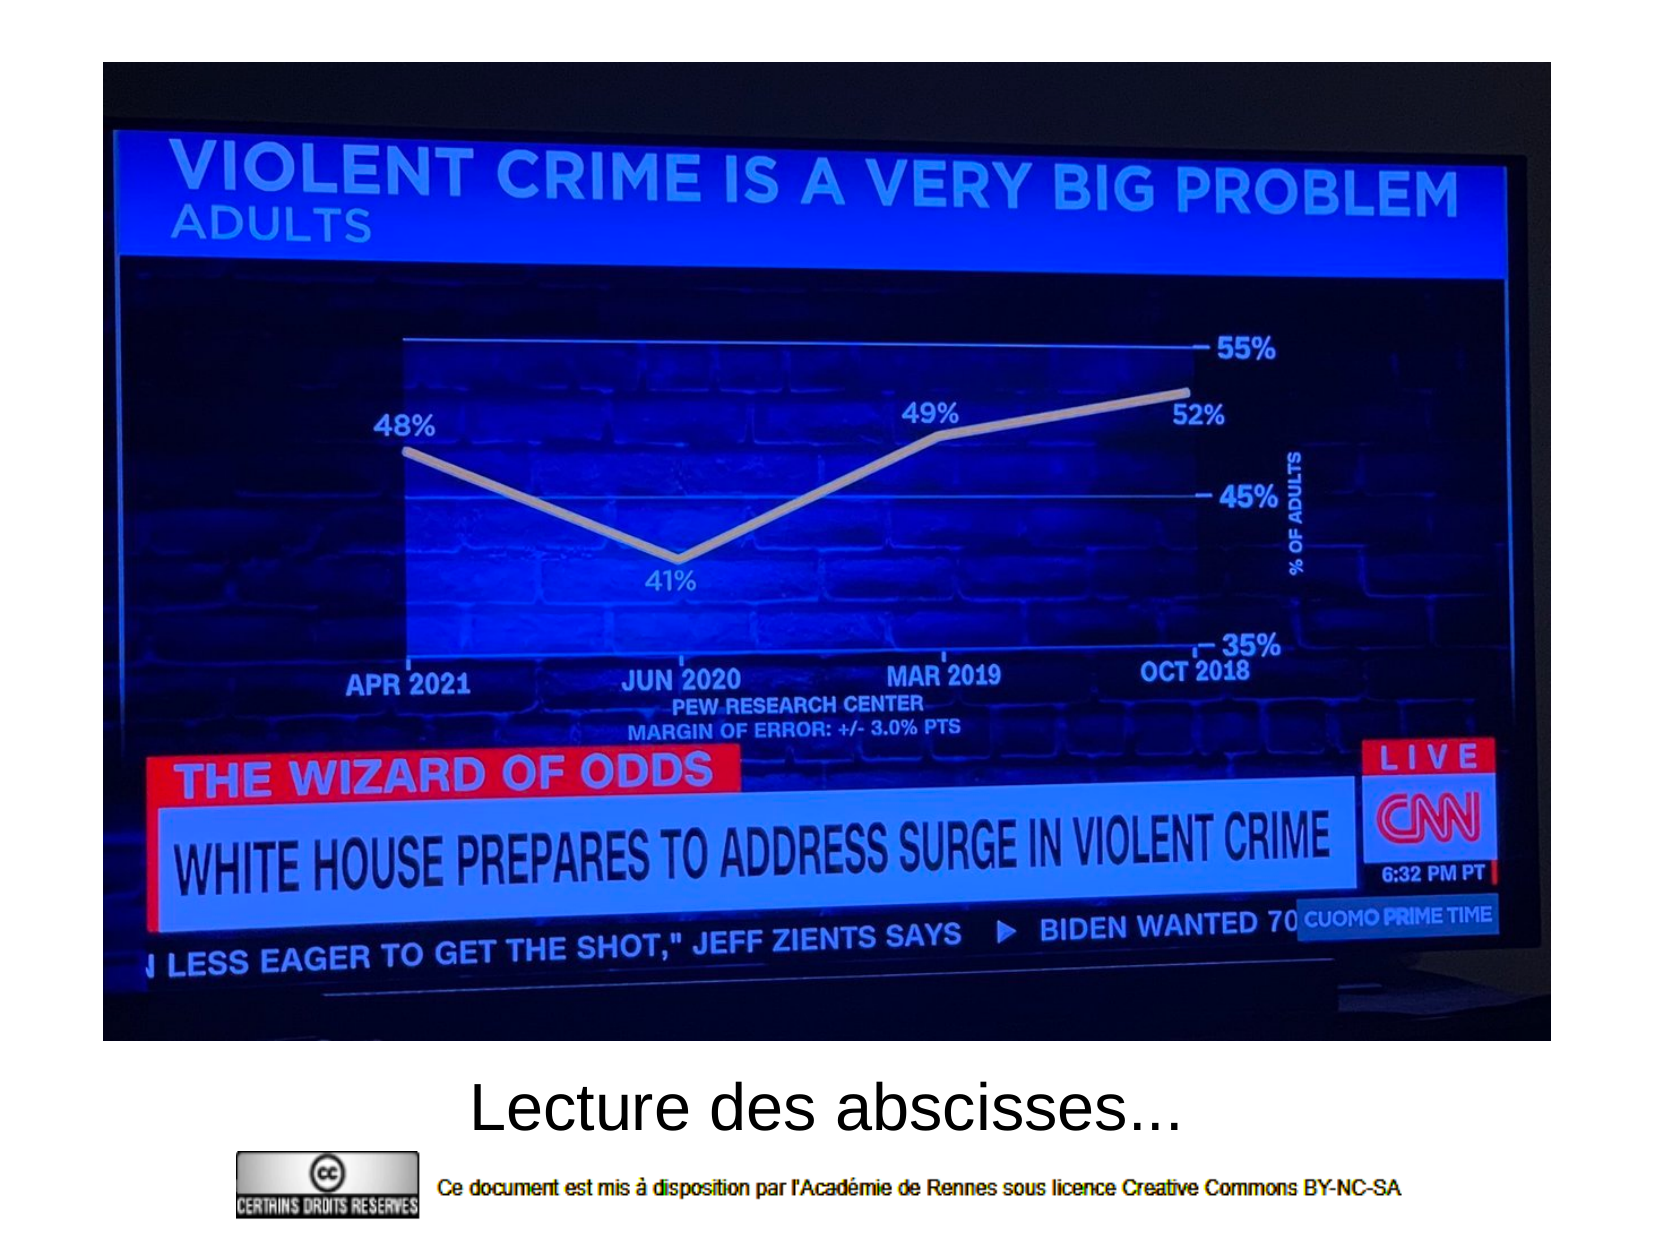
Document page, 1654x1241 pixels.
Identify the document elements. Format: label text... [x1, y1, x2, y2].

picture [236, 1151, 1418, 1228]
title Lecture des abscisses... [82, 1062, 1571, 1152]
picture [103, 62, 1551, 1041]
